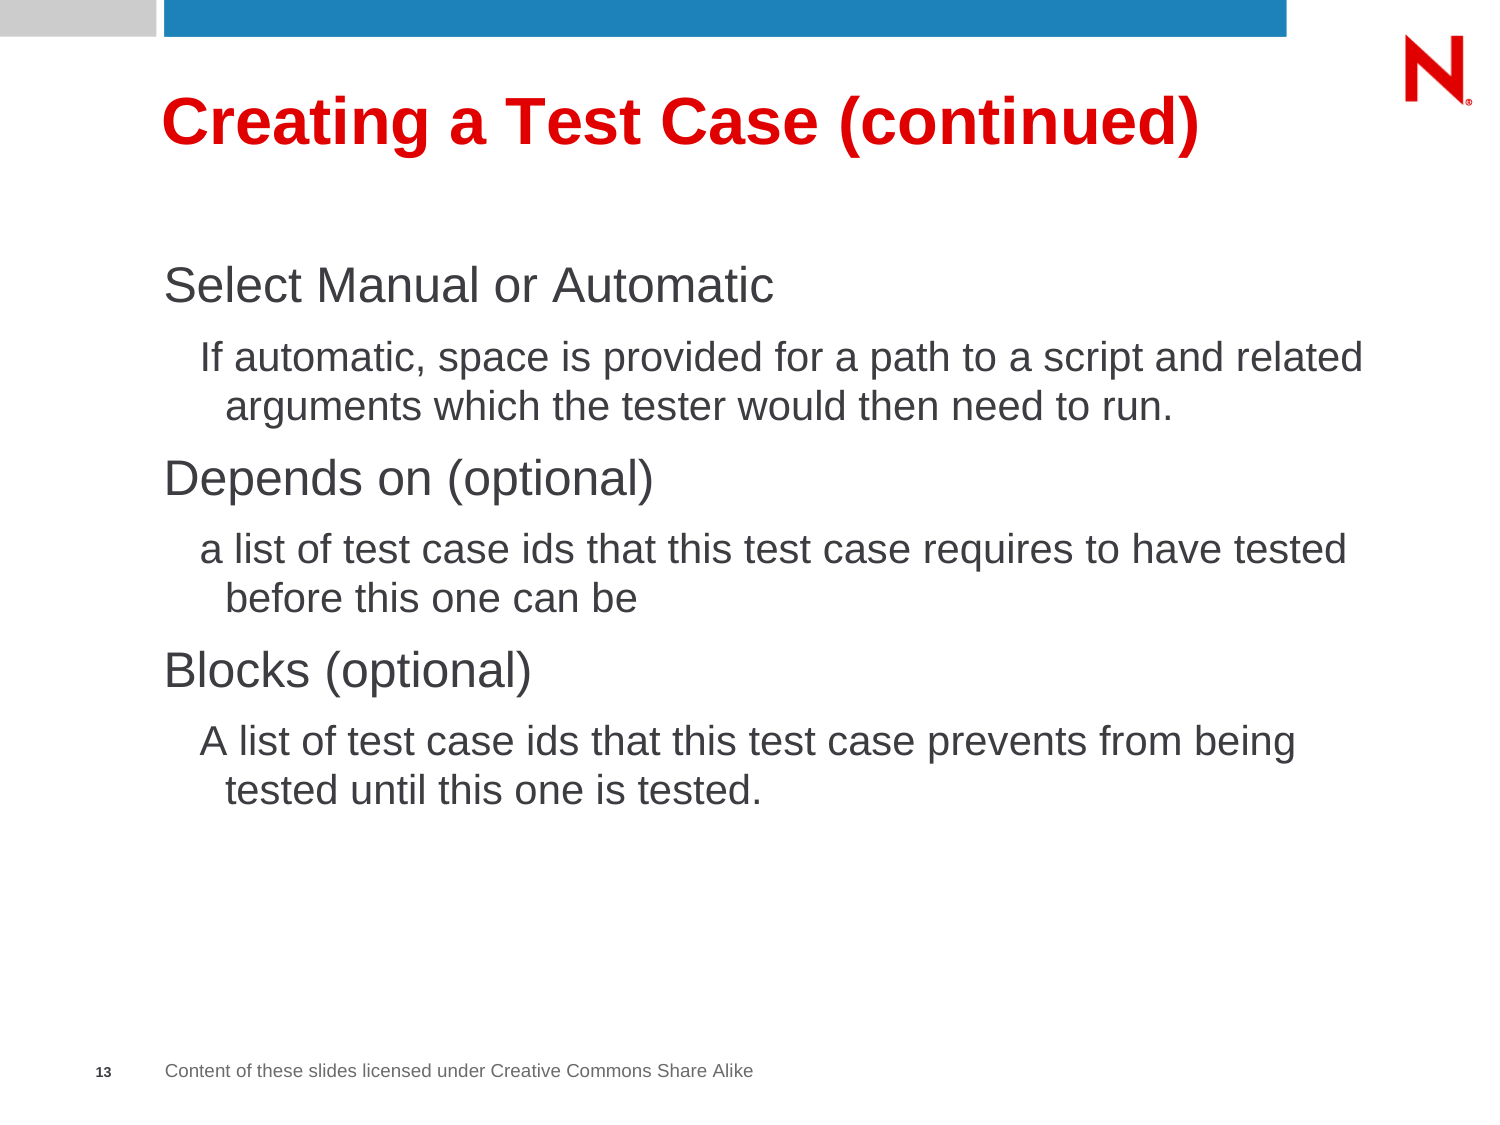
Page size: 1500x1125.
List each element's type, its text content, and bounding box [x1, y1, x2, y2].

title Creating a Test Case (continued) [161, 41, 1383, 205]
list Select Manual or Automatic If automatic, space is provided for a path to a script and related arguments which the tester would then need to run. Depends on (optional) a list of test case ids that this test case requires to have tested before this one can be Blocks (optional) A list of test case ids that this test case prevents from being tested until this one is tested. [163, 254, 1404, 986]
picture [1403, 32, 1473, 107]
